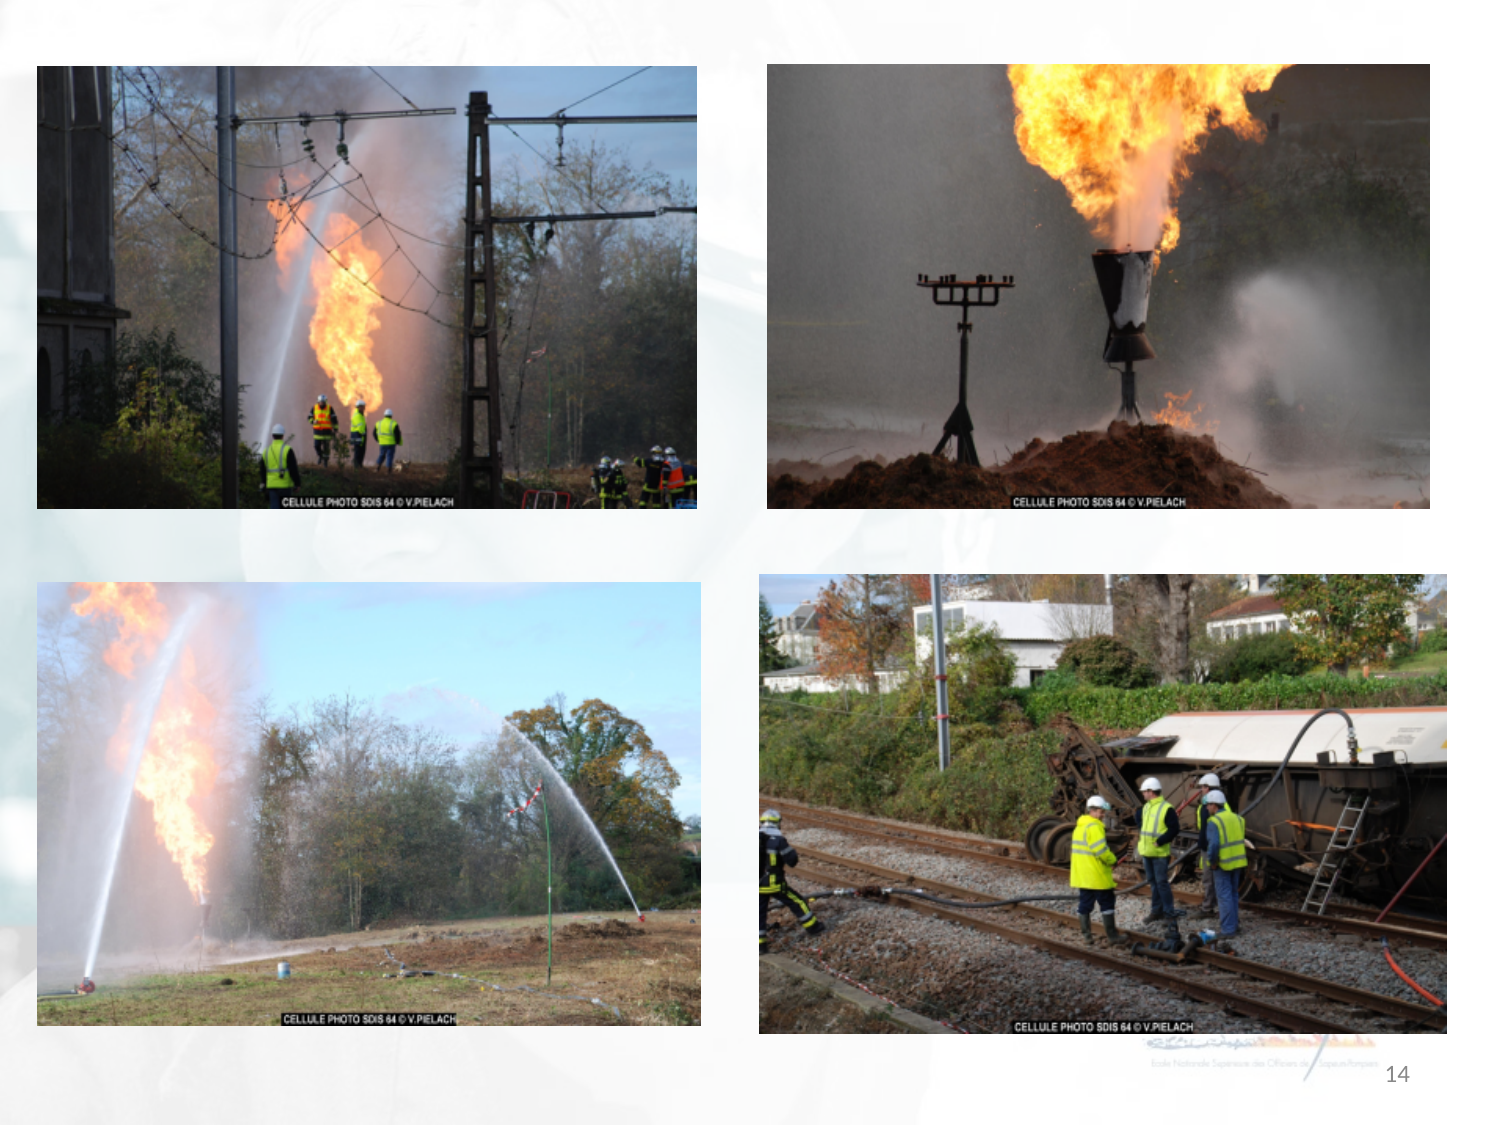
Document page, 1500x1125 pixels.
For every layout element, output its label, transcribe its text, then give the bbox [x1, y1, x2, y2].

picture [759, 574, 1447, 1034]
picture [767, 64, 1430, 509]
picture [37, 582, 701, 1026]
slide_number <numéro> [1074, 1042, 1425, 1103]
picture [37, 66, 697, 509]
